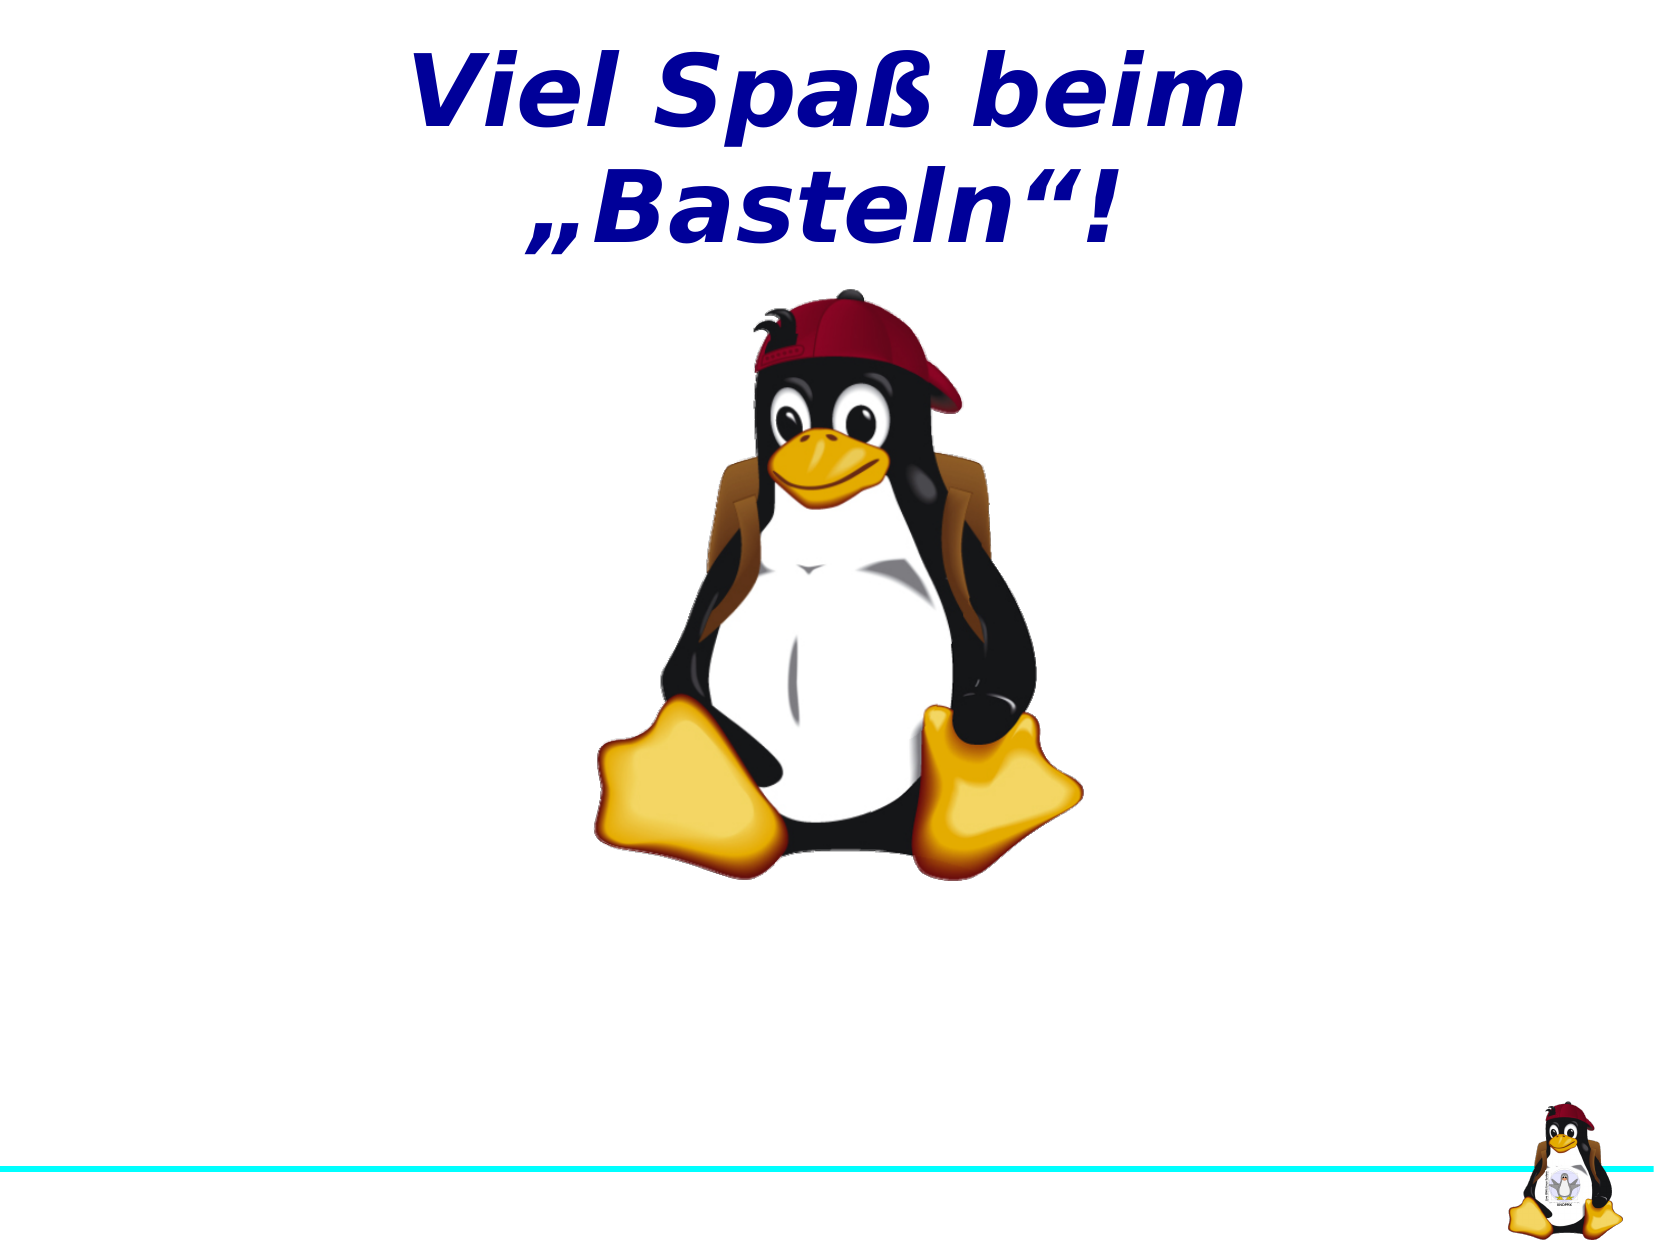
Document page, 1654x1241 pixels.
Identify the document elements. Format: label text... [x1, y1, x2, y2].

picture [582, 283, 1093, 886]
picture [1505, 1100, 1625, 1241]
title Viel Spaß beim „Basteln“! [121, 33, 1534, 267]
